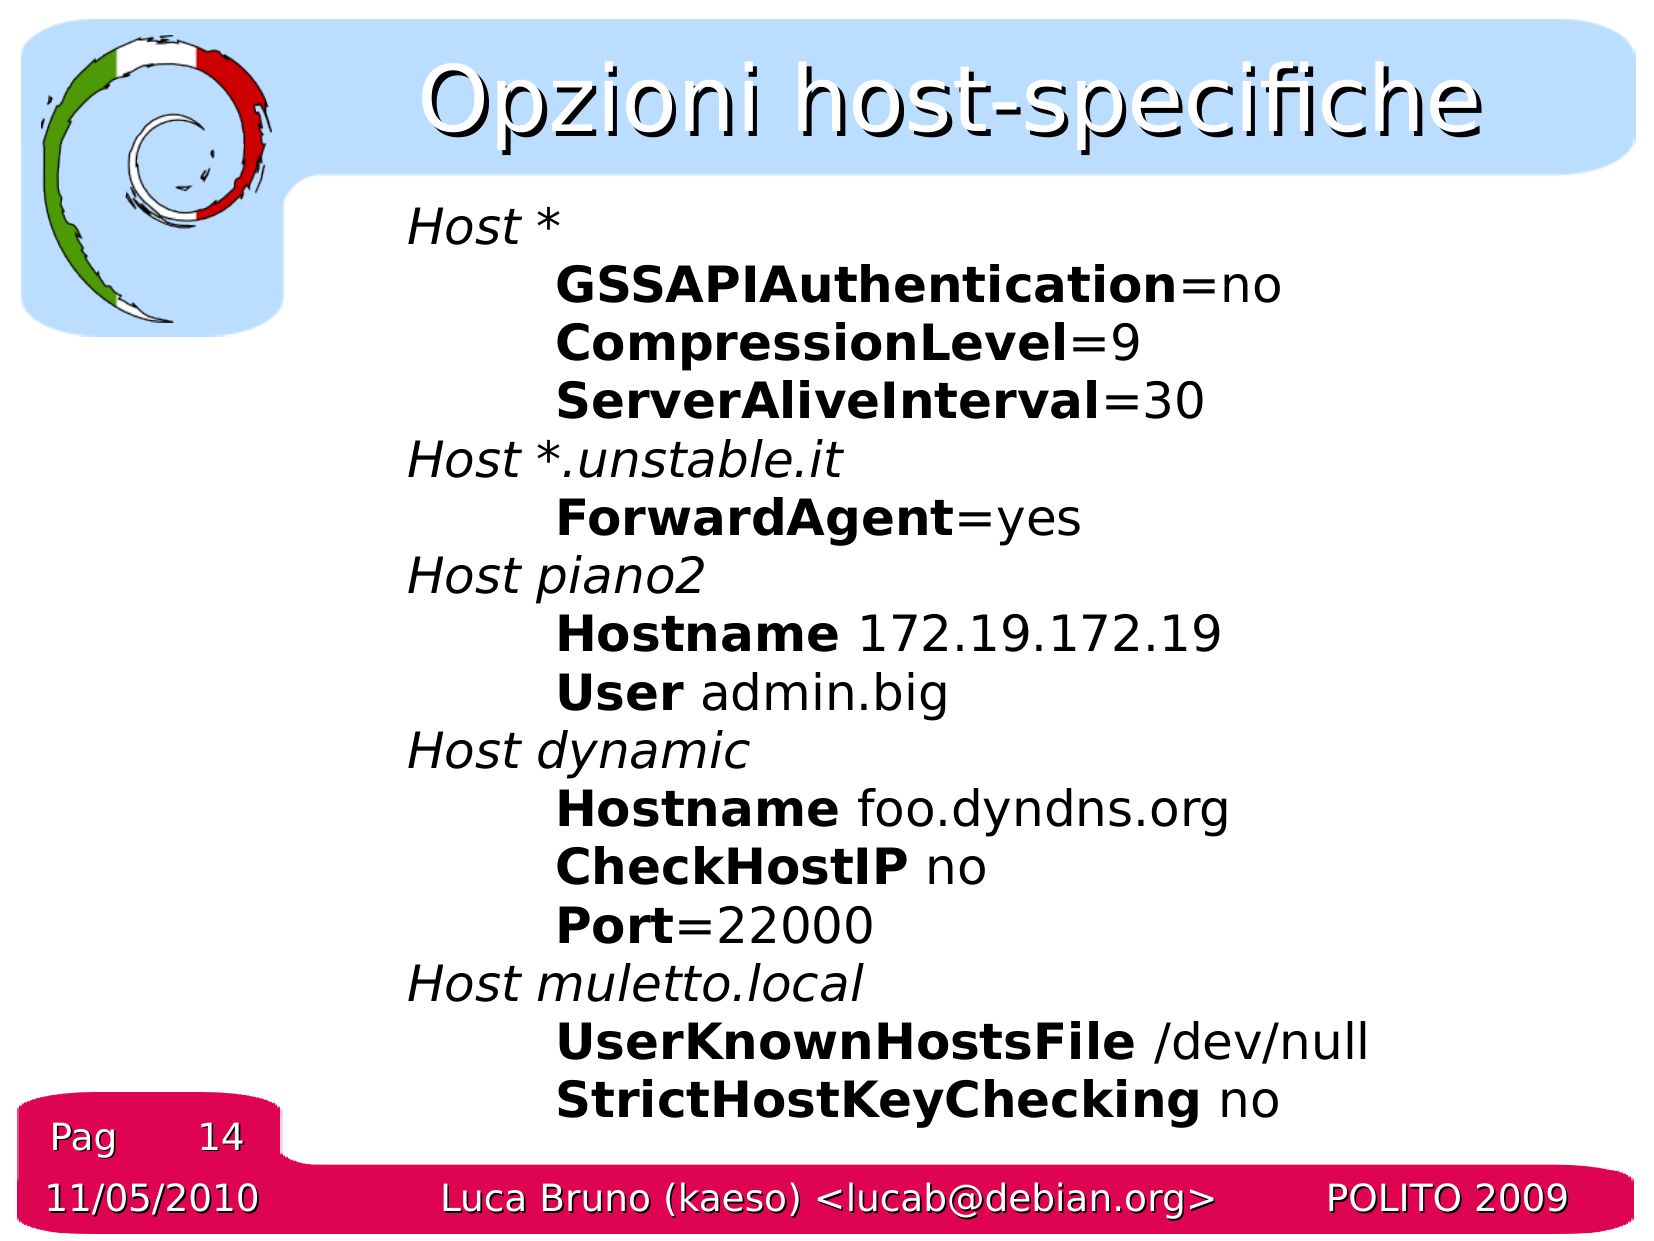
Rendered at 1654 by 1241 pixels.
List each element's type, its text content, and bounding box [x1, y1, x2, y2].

subtitle Host * GSSAPIAuthentication=no CompressionLevel=9 ServerAliveInterval=30 Host *.unstable.it ForwardAgent=yes Host piano2 Hostname 172.19.172.19 User admin.big Host dynamic Hostname foo.dyndns.org CheckHostIP no Port=22000 Host muletto.local UserKnownHostsFile /dev/null StrictHostKeyChecking no [407, 197, 1536, 1130]
picture [284, 1092, 1634, 1234]
picture [21, 19, 1636, 337]
title Opzioni host-specifiche [265, 3, 1636, 196]
text_box 11/05/2010 [29, 1169, 284, 1241]
text_box Pag <numero> [35, 1108, 421, 1182]
picture [17, 1092, 407, 1234]
text_box Luca Bruno (kaeso) <lucab@debian.org> POLITO 2009 [425, 1169, 1585, 1241]
